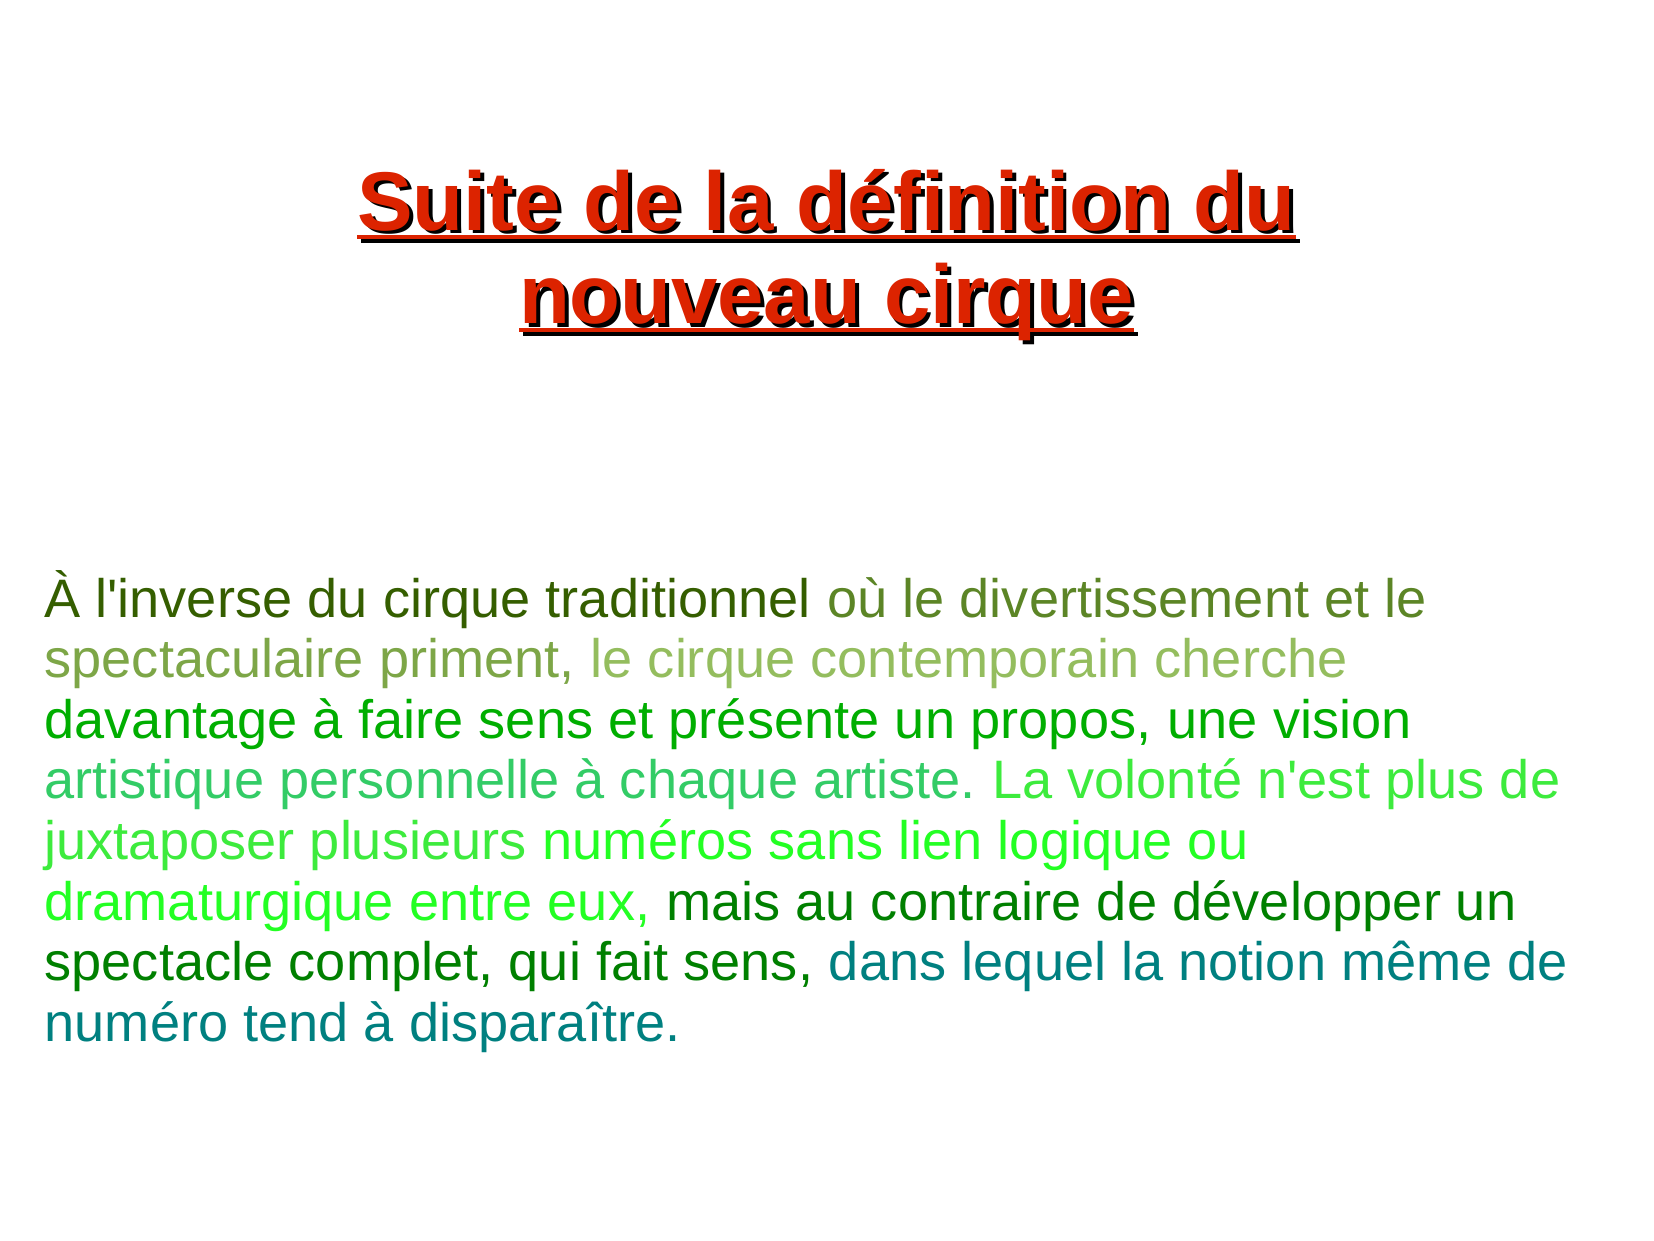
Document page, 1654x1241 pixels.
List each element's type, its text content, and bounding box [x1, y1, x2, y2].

text_box Suite de la définition du nouveau cirque [177, 147, 1477, 349]
text_box À l'inverse du cirque traditionnel où le divertissement et le spectaculaire priment, le cirque contemporain cherche davantage à faire sens et présente un propos, une vision artistique personnelle à chaque artiste. La volonté n'est plus de juxtaposer plusieurs numéros sans lien logique ou dramaturgique entre eux, mais au contraire de développer un spectacle complet, qui fait sens, dans lequel la notion même de numéro tend à disparaître. [29, 561, 1595, 1061]
